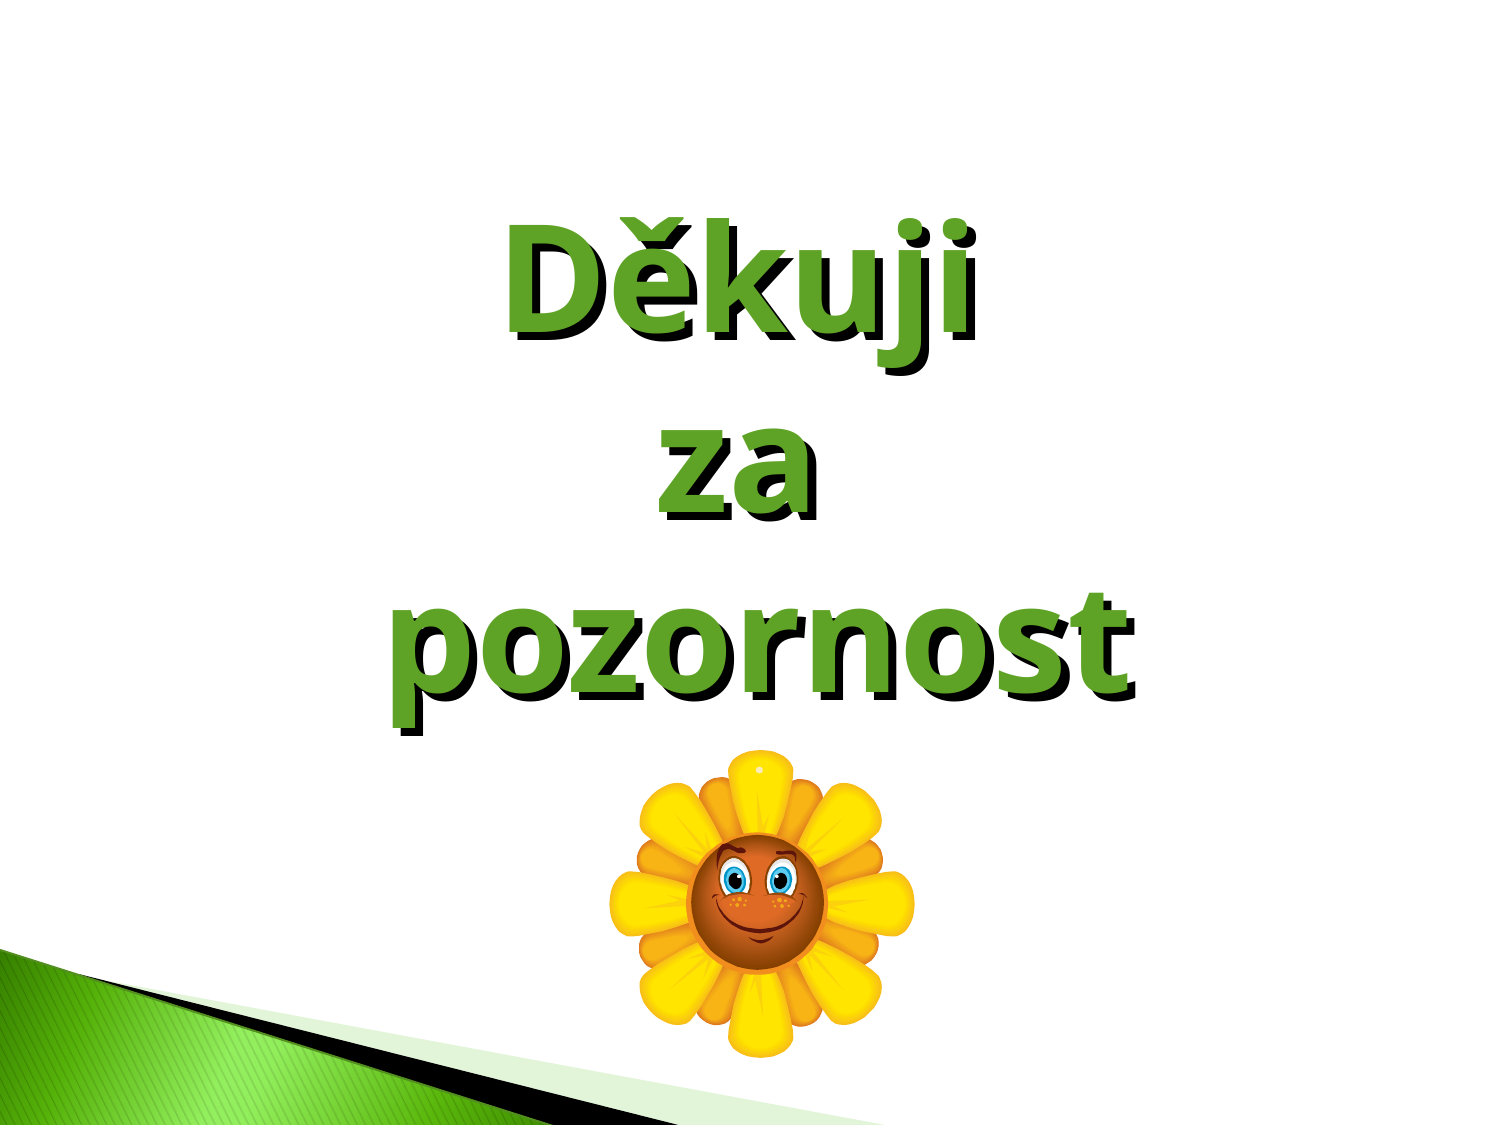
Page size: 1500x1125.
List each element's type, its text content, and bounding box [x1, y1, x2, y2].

title Děkuji za pozornost [82, 105, 1433, 799]
picture [609, 750, 915, 1058]
